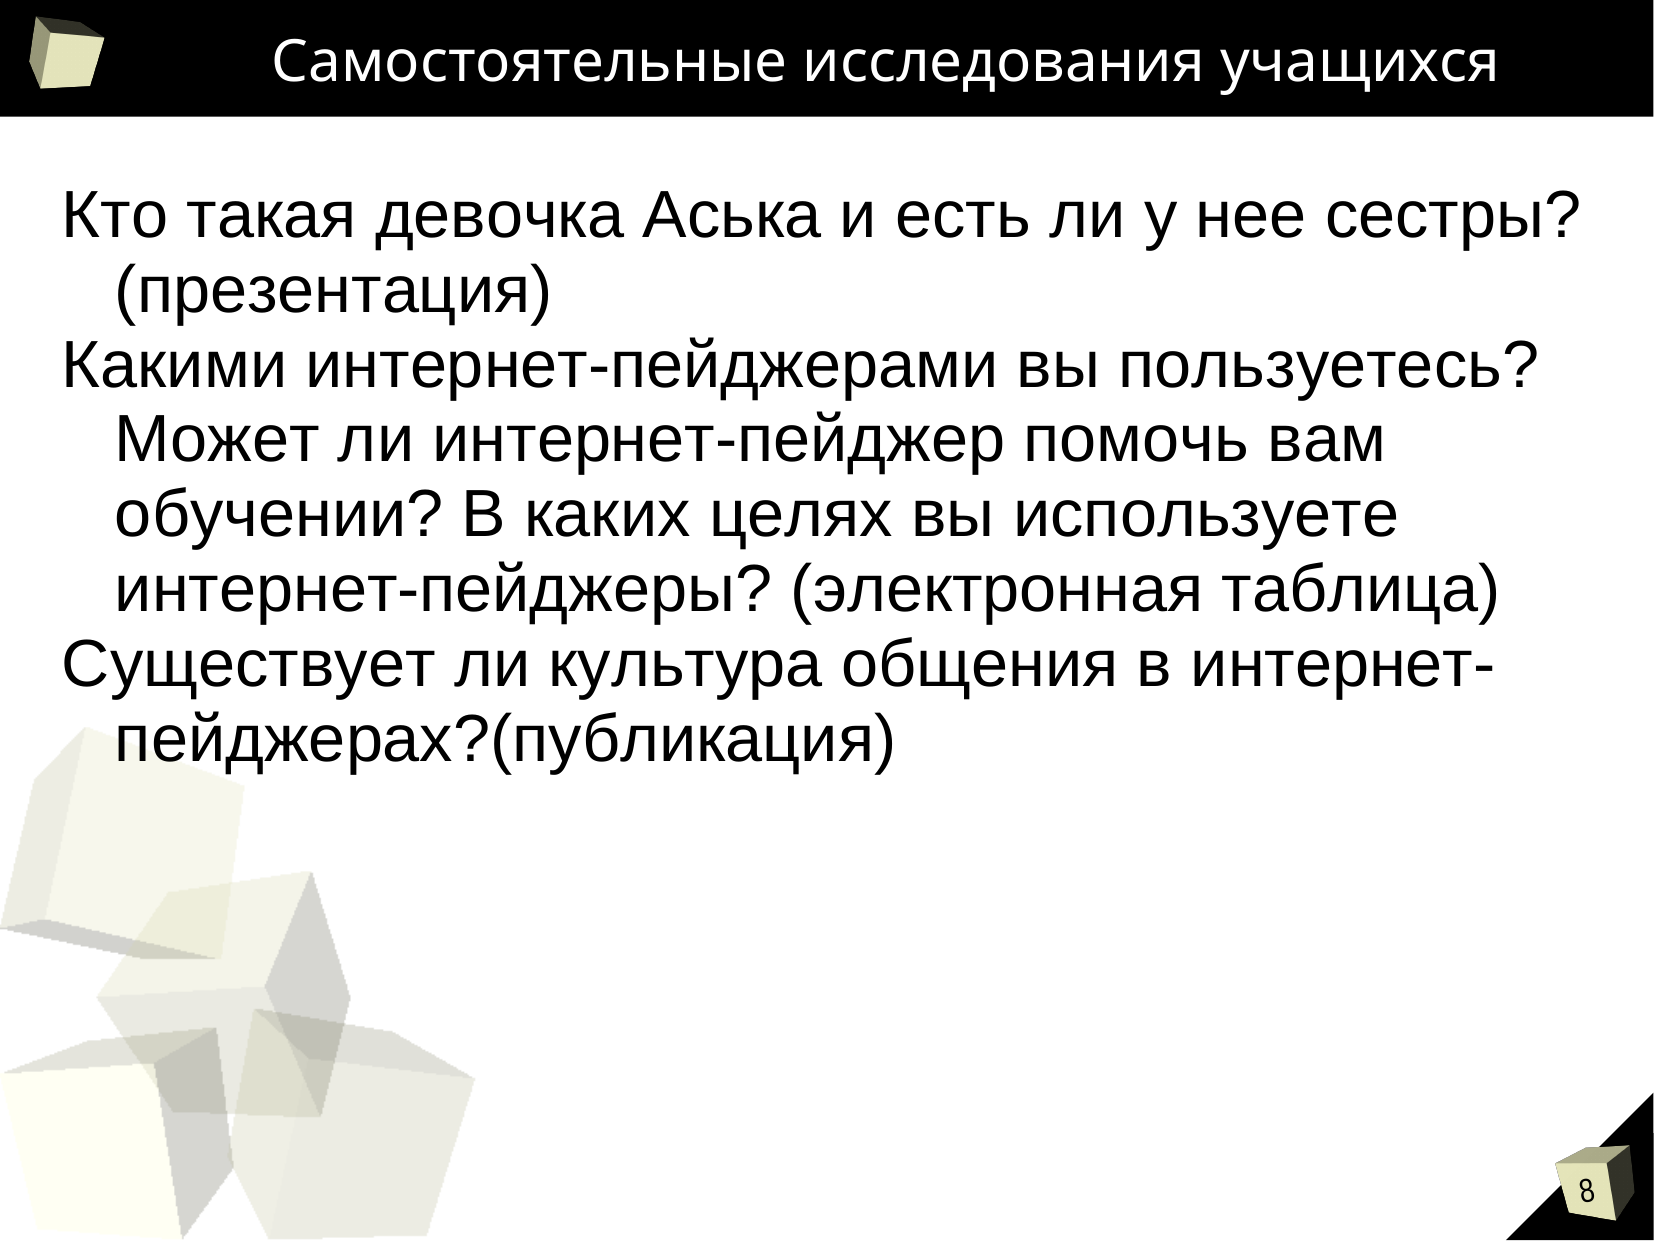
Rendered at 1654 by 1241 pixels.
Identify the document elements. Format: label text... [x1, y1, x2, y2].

list Кто такая девочка Аська и есть ли у нее сестры?(презентация) Какими интернет-пейджерами вы пользуетесь? Может ли интернет-пейджер помочь вам обучении? В каких целях вы используете интернет-пейджеры? (электронная таблица) Существует ли культура общения в интернет-пейджерах?(публикация) [44, 177, 1611, 1214]
picture [0, 726, 477, 1241]
title Самостоятельные исследования учащихся [118, 0, 1654, 119]
